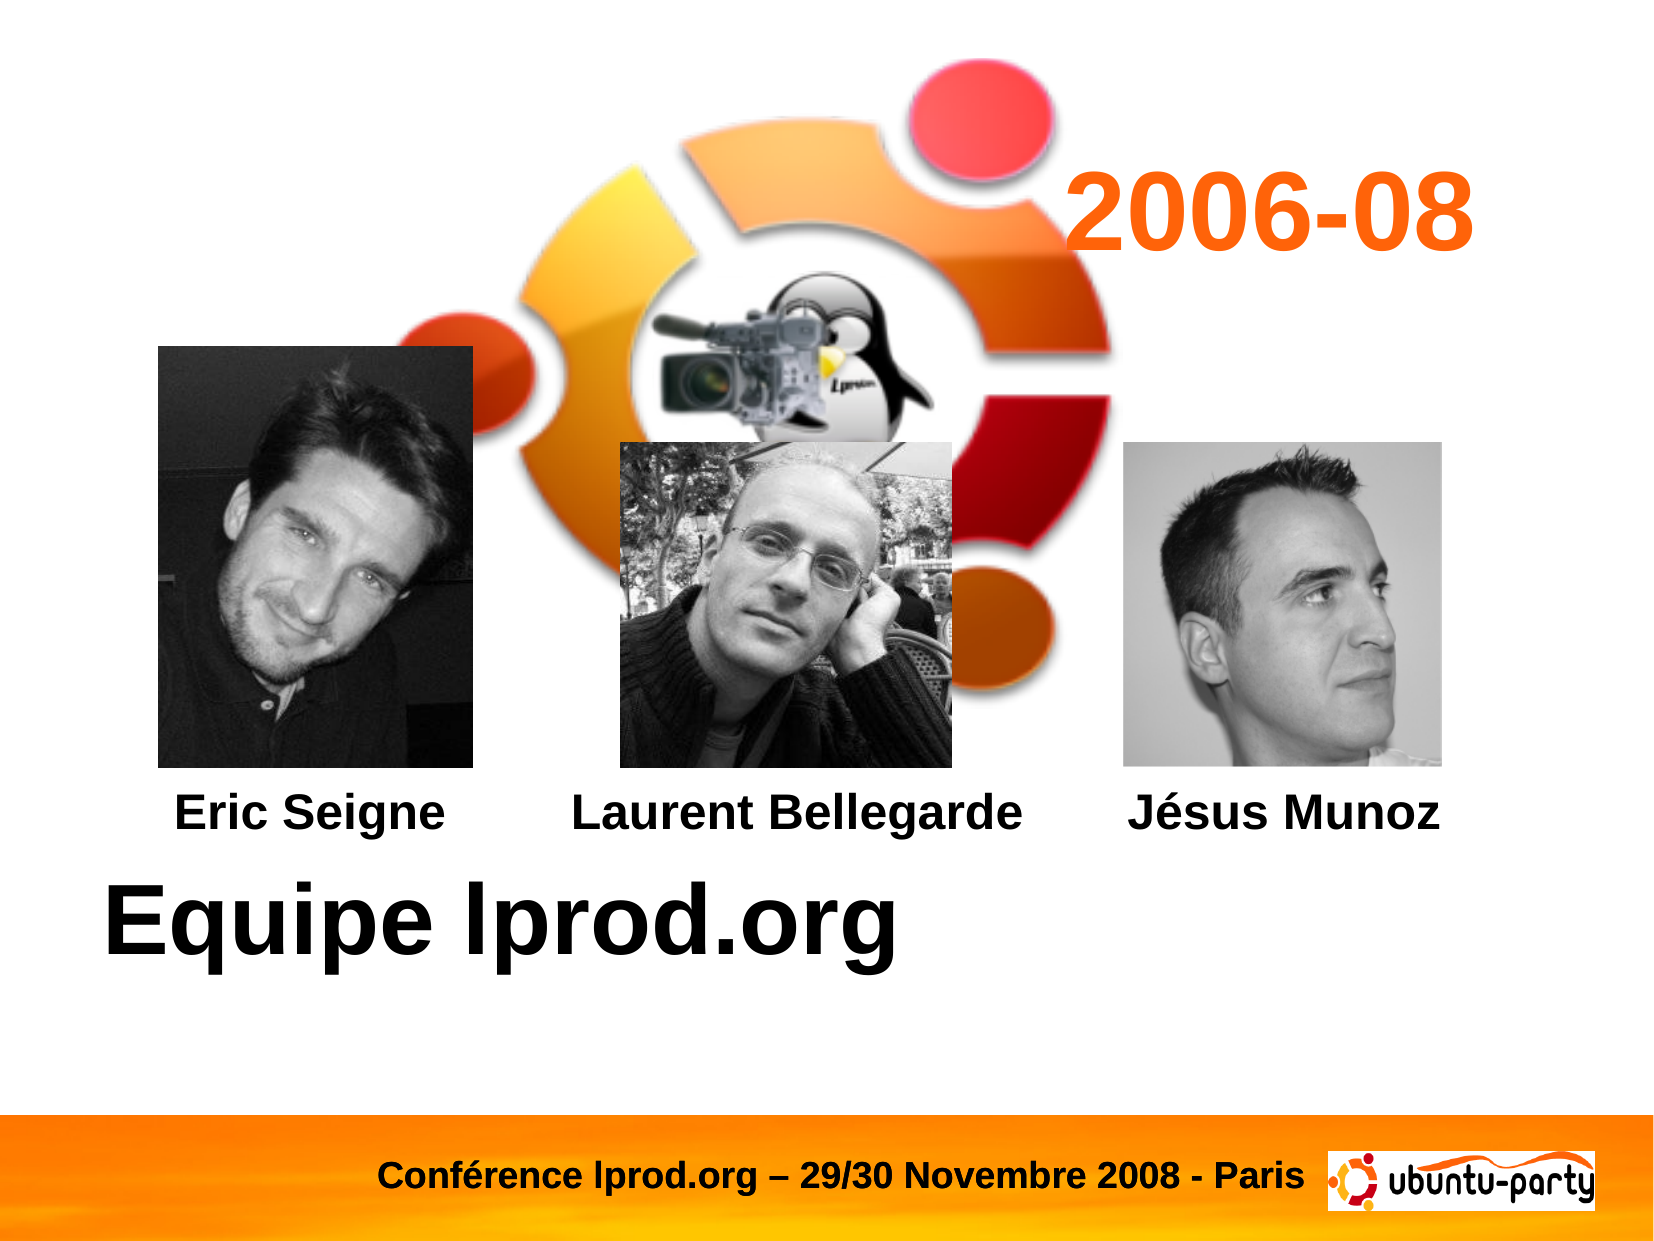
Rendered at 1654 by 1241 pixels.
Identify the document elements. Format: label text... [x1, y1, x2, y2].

text_box Conférence lprod.org – 29/30 Novembre 2008 - Paris [295, 1147, 1388, 1211]
picture [0, 1115, 1654, 1241]
picture [158, 58, 1442, 768]
text_box Eric Seigne [118, 776, 502, 857]
text_box Jésus Munoz [1092, 776, 1477, 857]
text_box Equipe lprod.org [29, 856, 975, 1000]
text_box Laurent Bellegarde [531, 776, 1063, 857]
text_box 2006-08 [944, 141, 1595, 301]
